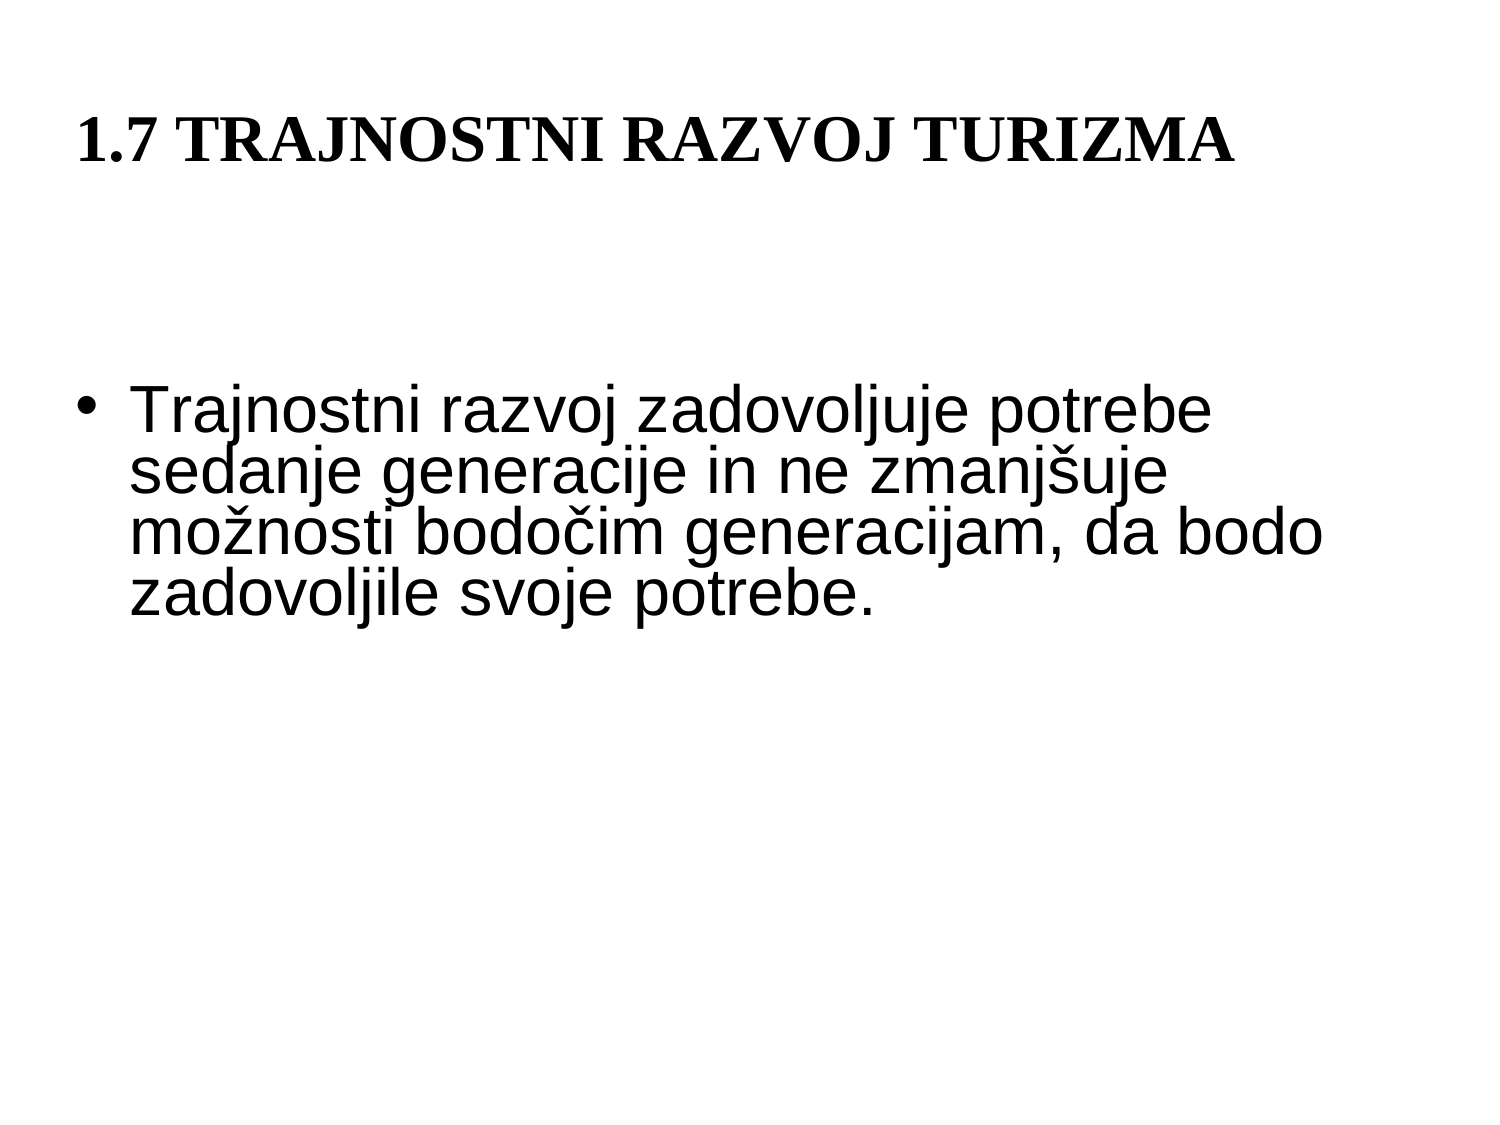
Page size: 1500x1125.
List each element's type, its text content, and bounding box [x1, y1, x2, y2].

list Trajnostni razvoj zadovoljuje potrebe sedanje generacije in ne zmanjšuje možnosti bodočim generacijam, da bodo zadovoljile svoje potrebe. [74, 383, 1426, 991]
title 1.7 TRAJNOSTNI RAZVOJ TURIZMA [74, 50, 1426, 227]
